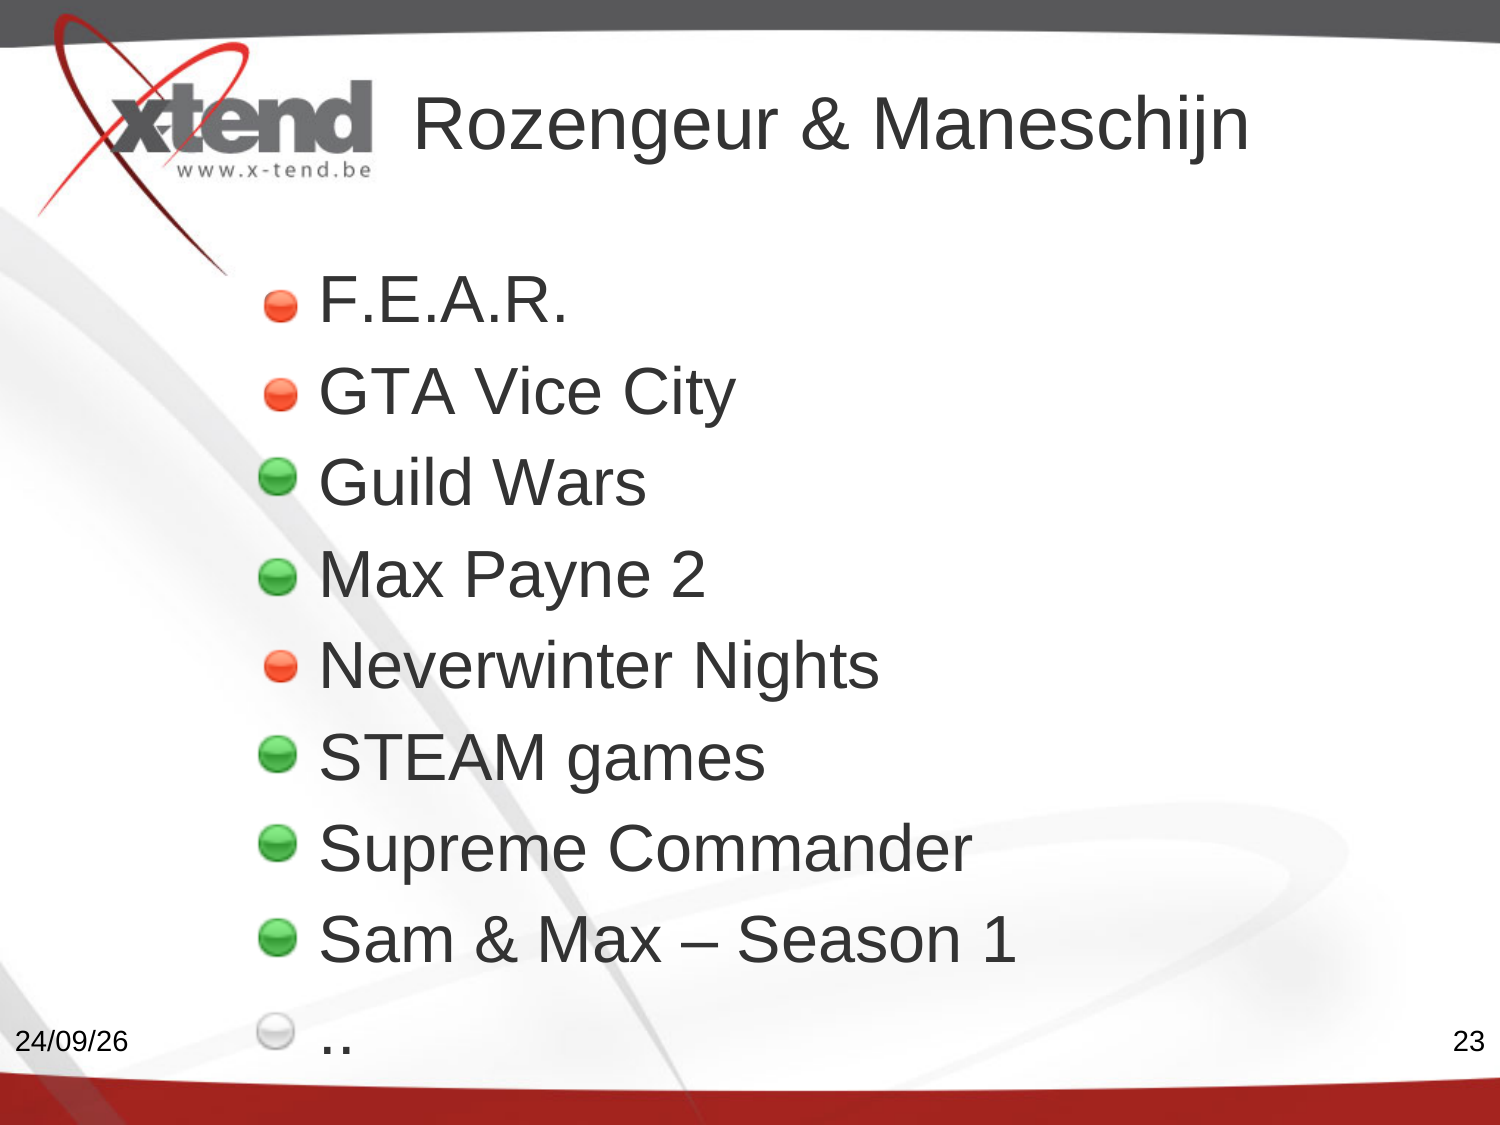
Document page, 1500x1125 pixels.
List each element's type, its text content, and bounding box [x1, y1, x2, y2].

title Rozengeur & Maneschijn [412, 29, 1477, 218]
picture [0, 0, 1500, 1125]
list F.E.A.R. GTA Vice City Guild Wars Max Payne 2 Neverwinter Nights STEAM games Supreme Commander Sam & Max – Season 1 .. [262, 262, 1214, 1069]
